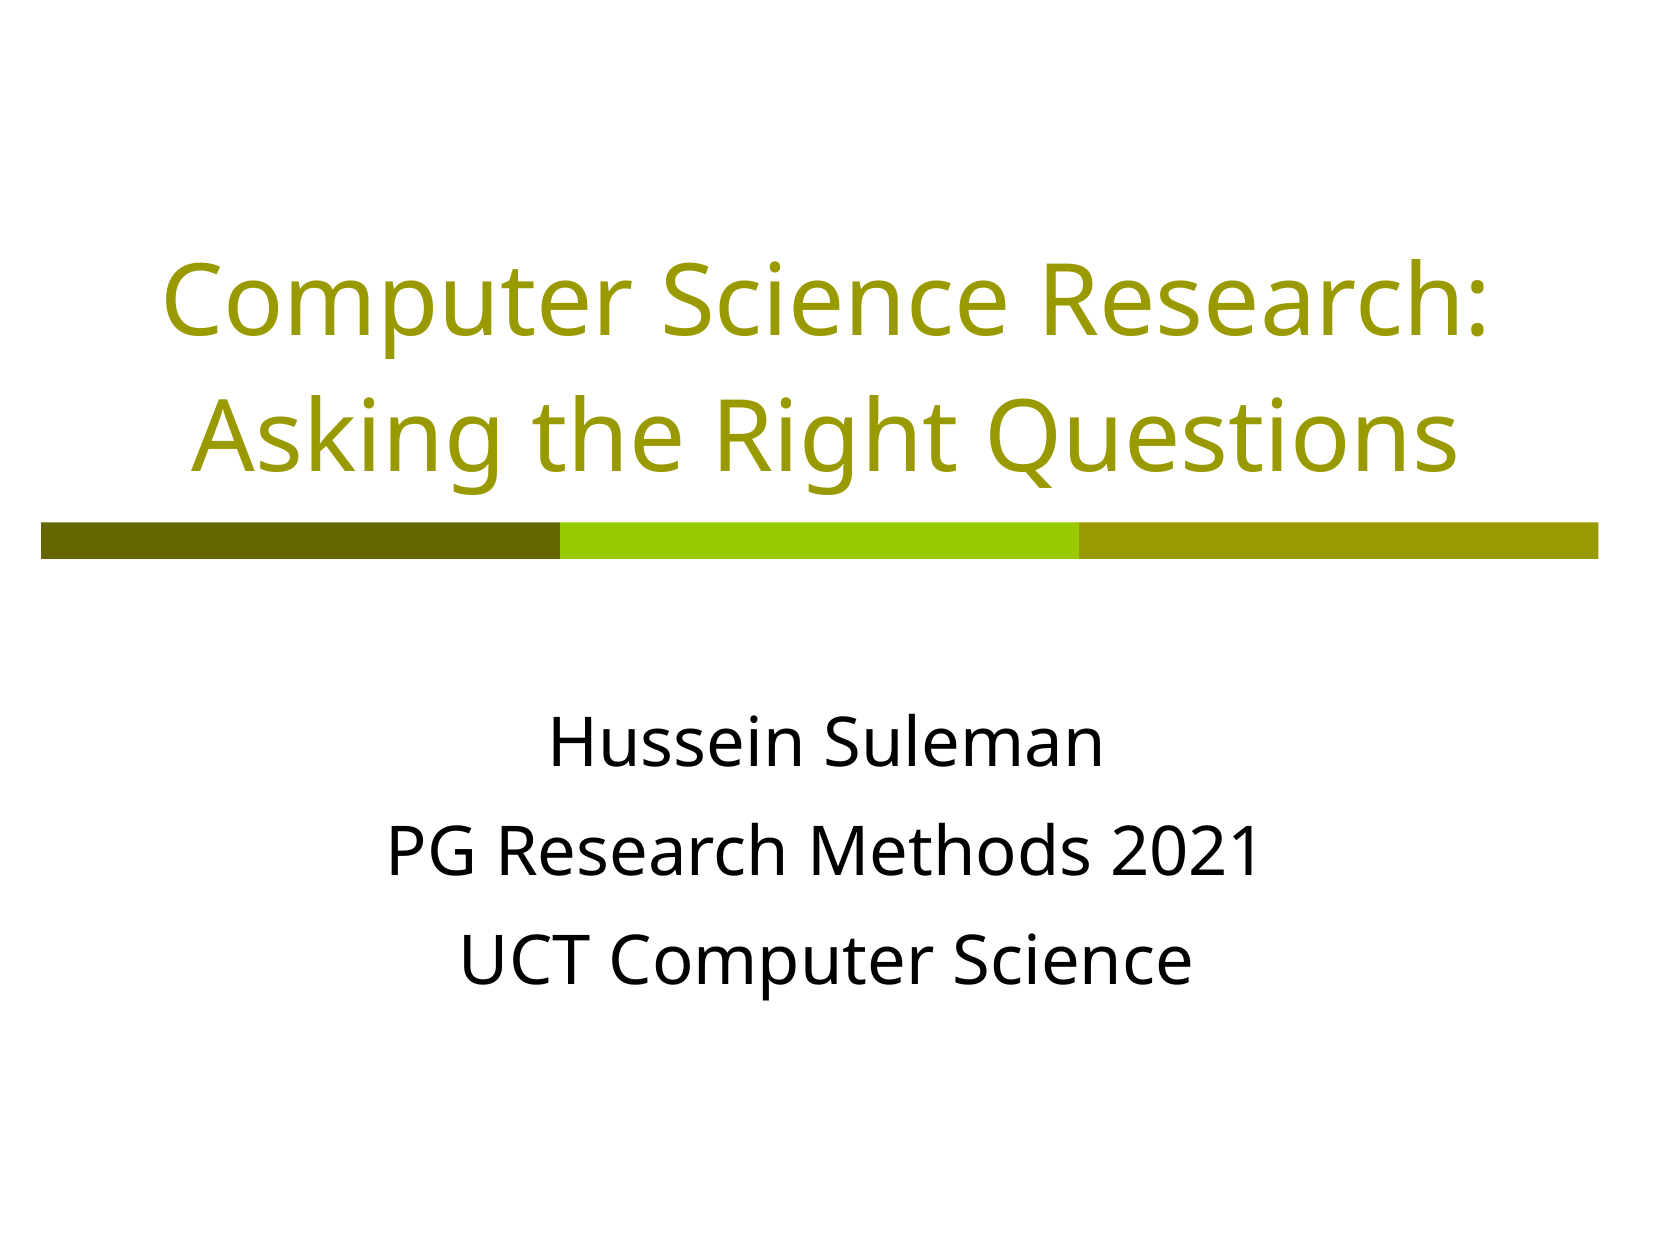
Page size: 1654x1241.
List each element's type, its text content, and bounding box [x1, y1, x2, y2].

subtitle Hussein Suleman PG Research Methods 2021 UCT Computer Science [248, 685, 1406, 991]
title Computer Science Research: Asking the Right Questions [123, 90, 1530, 509]
